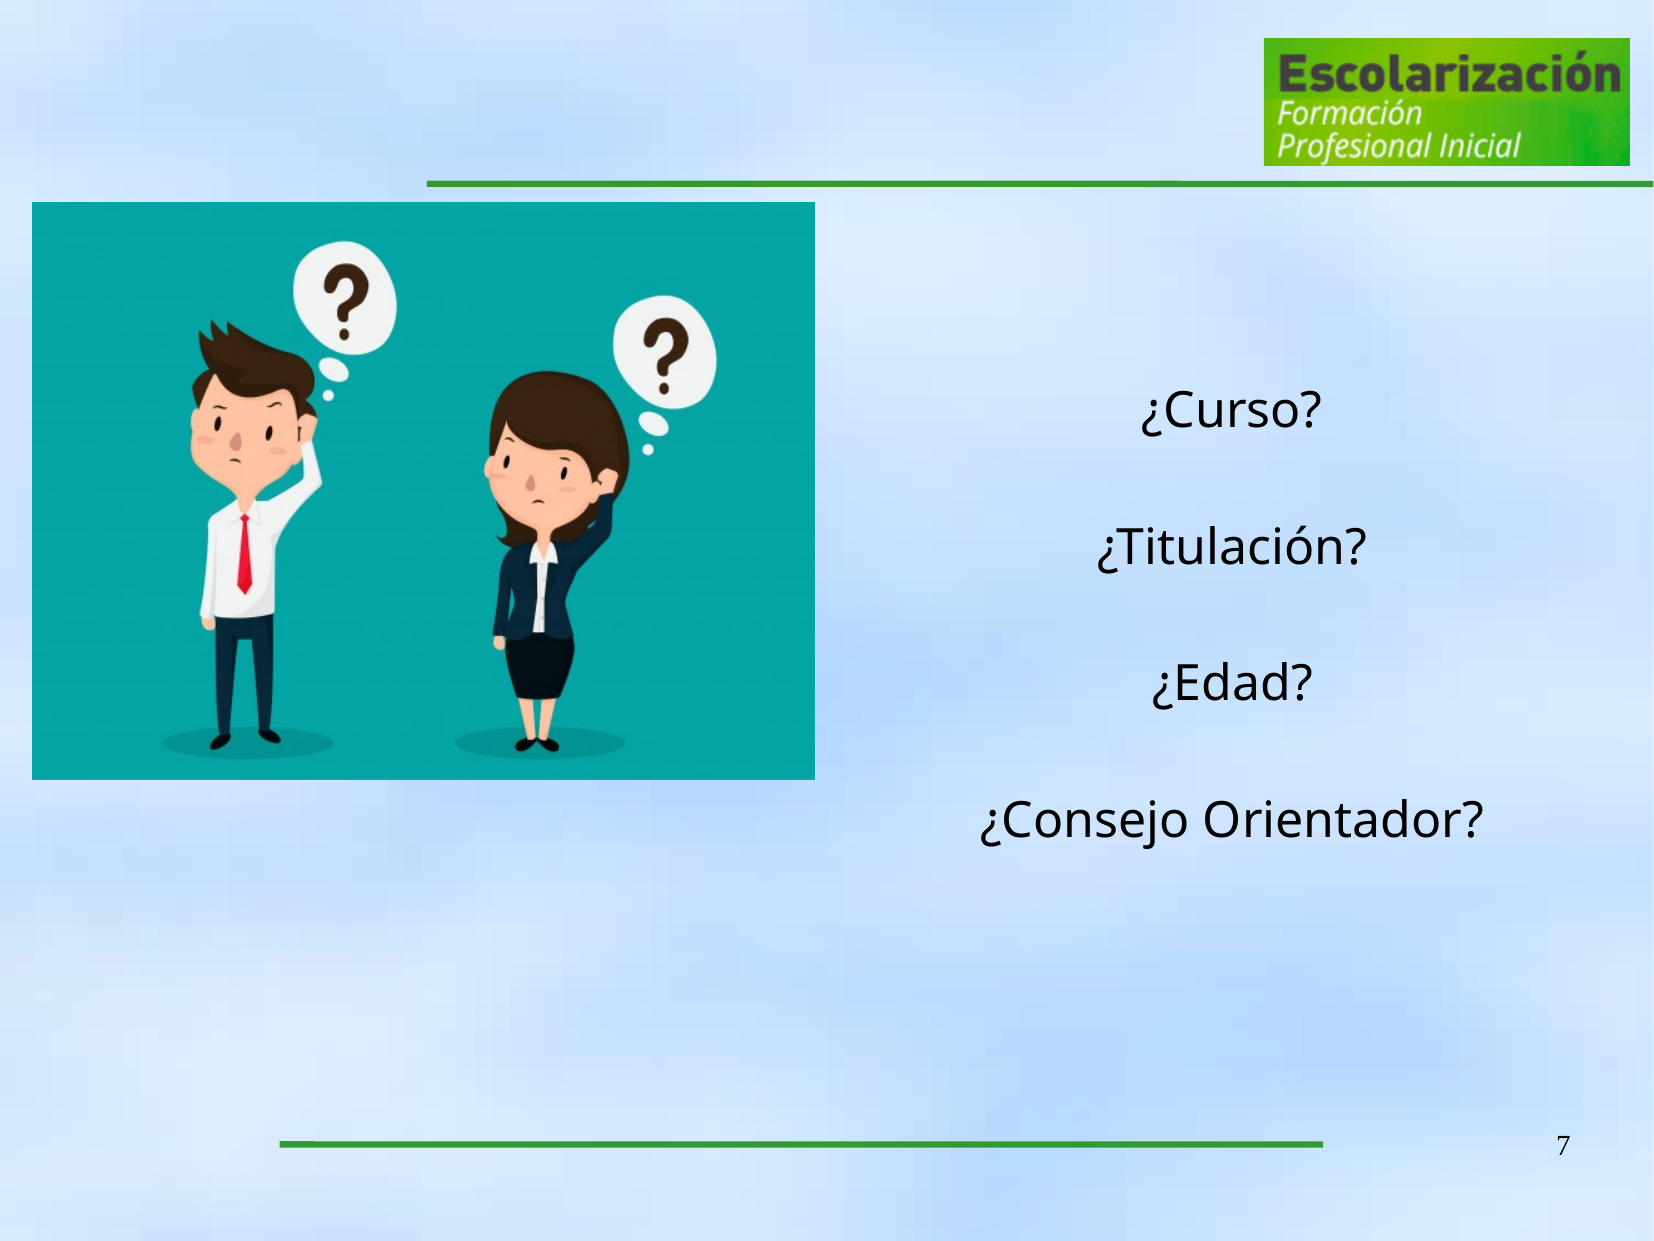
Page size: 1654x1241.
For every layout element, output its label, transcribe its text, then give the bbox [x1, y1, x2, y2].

text_box ¿Curso? ¿Titulación? ¿Edad? ¿Consejo Orientador? [874, 298, 1548, 870]
picture [0, 0, 1654, 1241]
